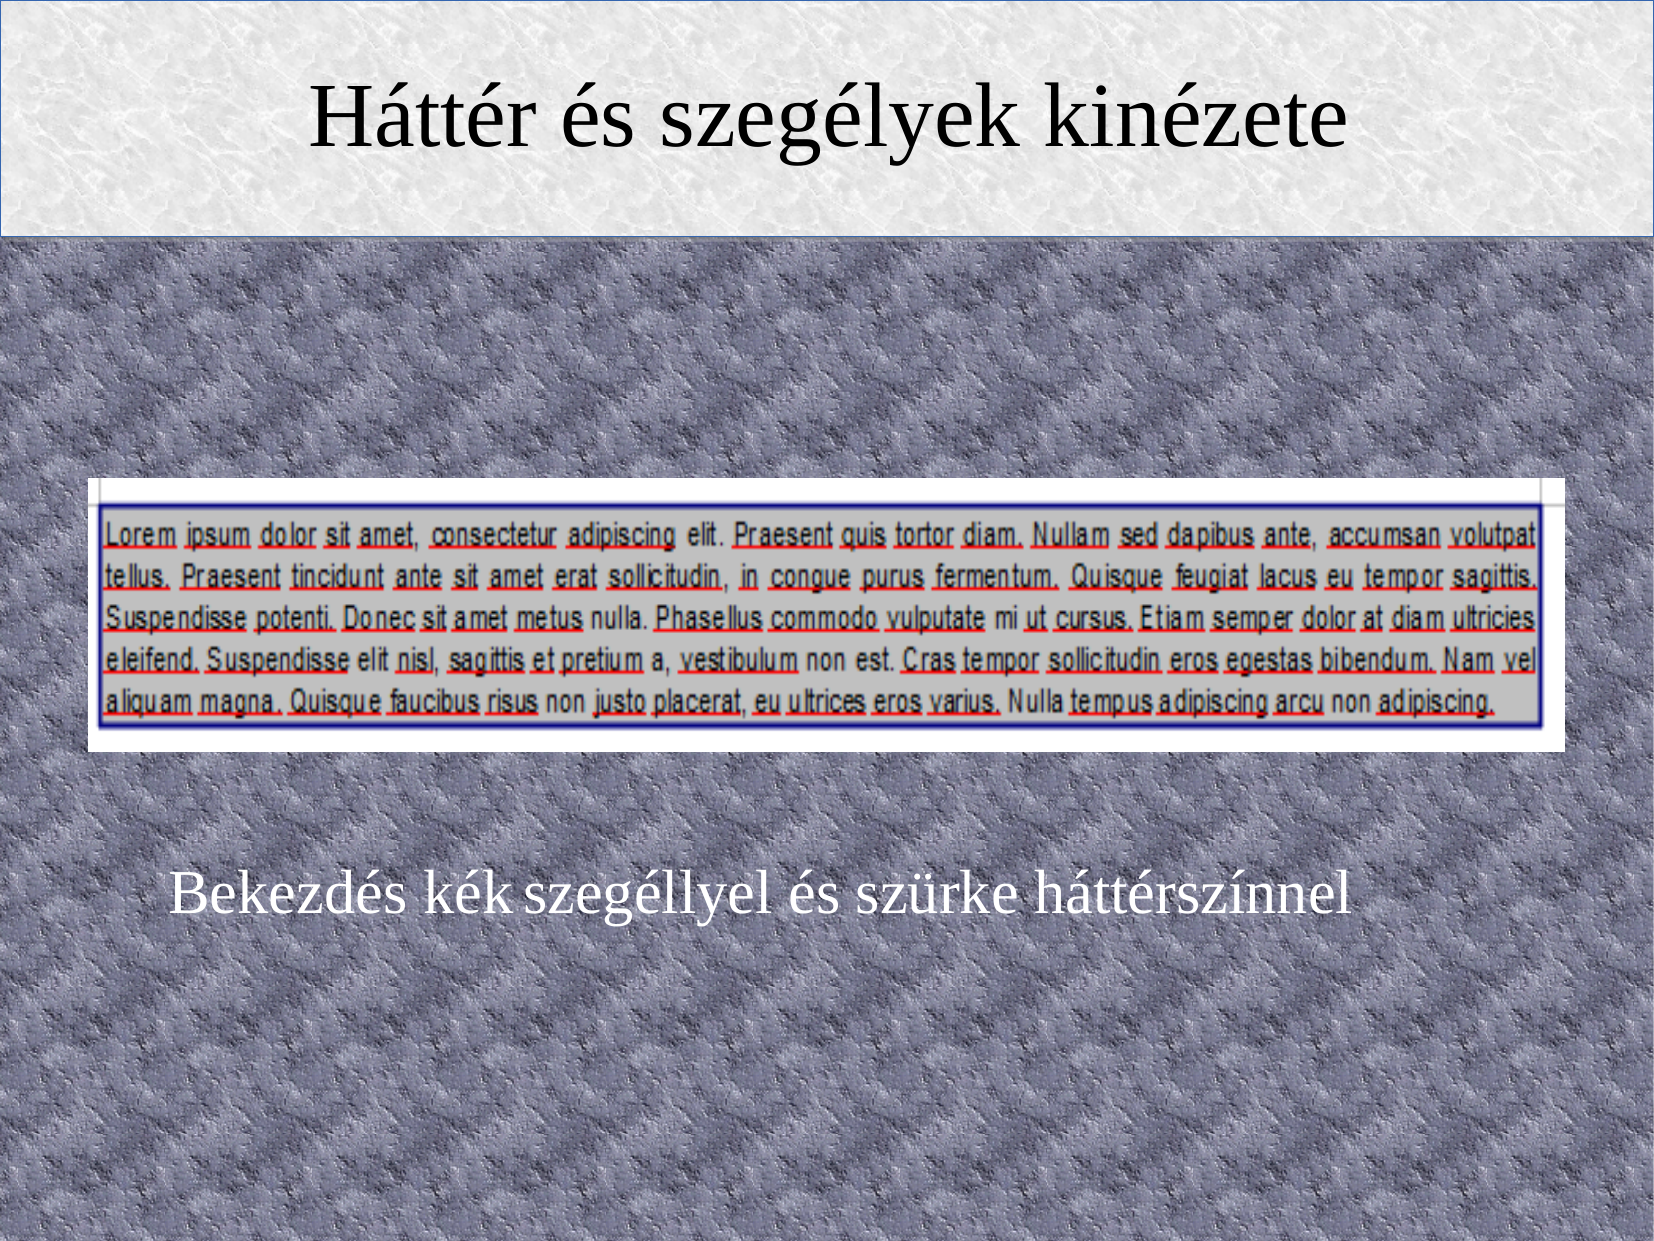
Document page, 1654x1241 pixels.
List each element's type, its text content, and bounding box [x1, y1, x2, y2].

picture [1, 1, 1653, 236]
picture [0, 237, 1654, 1241]
text_box Bekezdés kék szegéllyel és szürke háttérszínnel [153, 850, 1501, 1040]
title Háttér és szegélyek kinézete [248, 11, 1412, 219]
